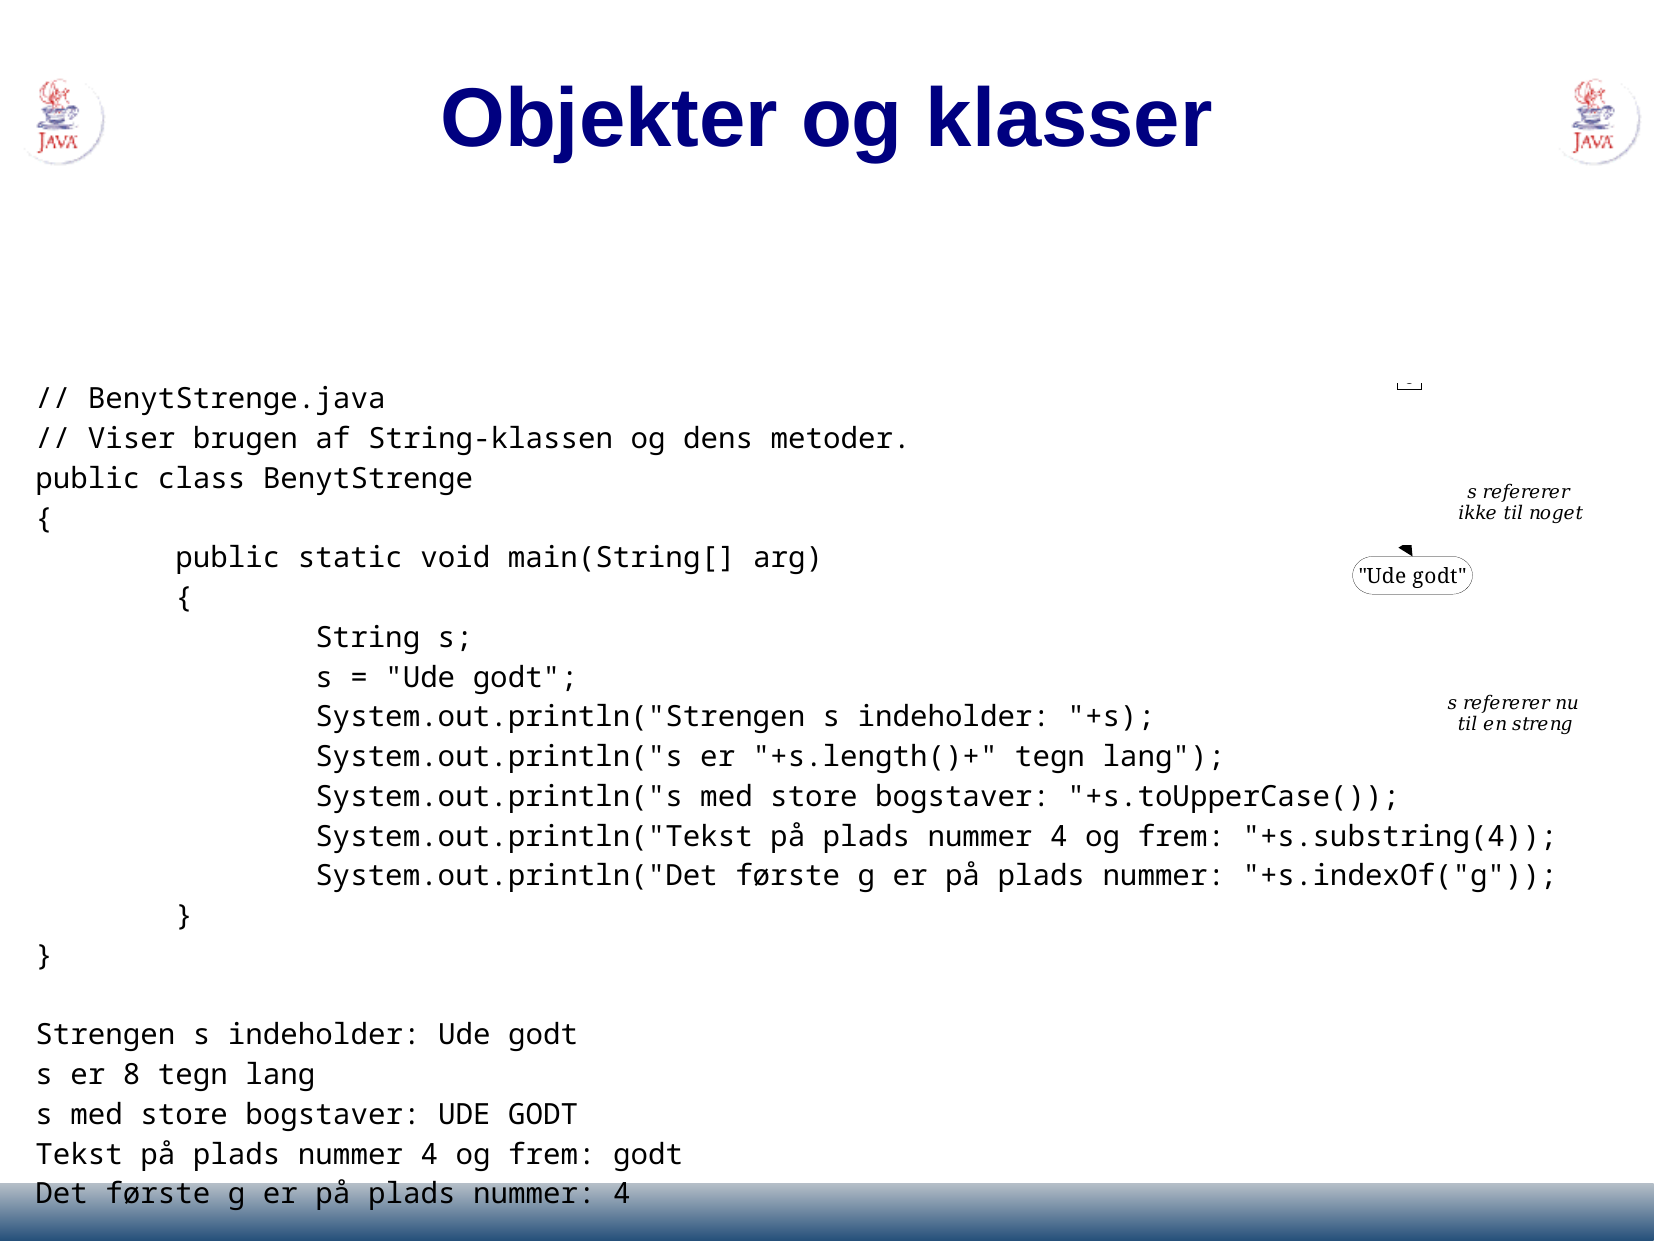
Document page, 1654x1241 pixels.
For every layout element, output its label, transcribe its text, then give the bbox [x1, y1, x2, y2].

text_box // BenytStrenge.java // Viser brugen af String-klassen og dens metoder. public class BenytStrenge { public static void main(String[] arg) { String s; s = "Ude godt"; System.out.println("Strengen s indeholder: "+s); System.out.println("s er "+s.length()+" tegn lang"); System.out.println("s med store bogstaver: "+s.toUpperCase()); System.out.println("Tekst på plads nummer 4 og frem: "+s.substring(4)); System.out.println("Det første g er på plads nummer: "+s.indexOf("g")); } } Strengen s indeholder: Ude godt s er 8 tegn lang s med store bogstaver: UDE GODT Tekst på plads nummer 4 og frem: godt Det første g er på plads nummer: 4 [35, 377, 1559, 1098]
title Objekter og klasser [105, 14, 1549, 222]
picture [10, 71, 105, 169]
picture [1549, 71, 1645, 169]
chart [1273, 383, 1596, 736]
